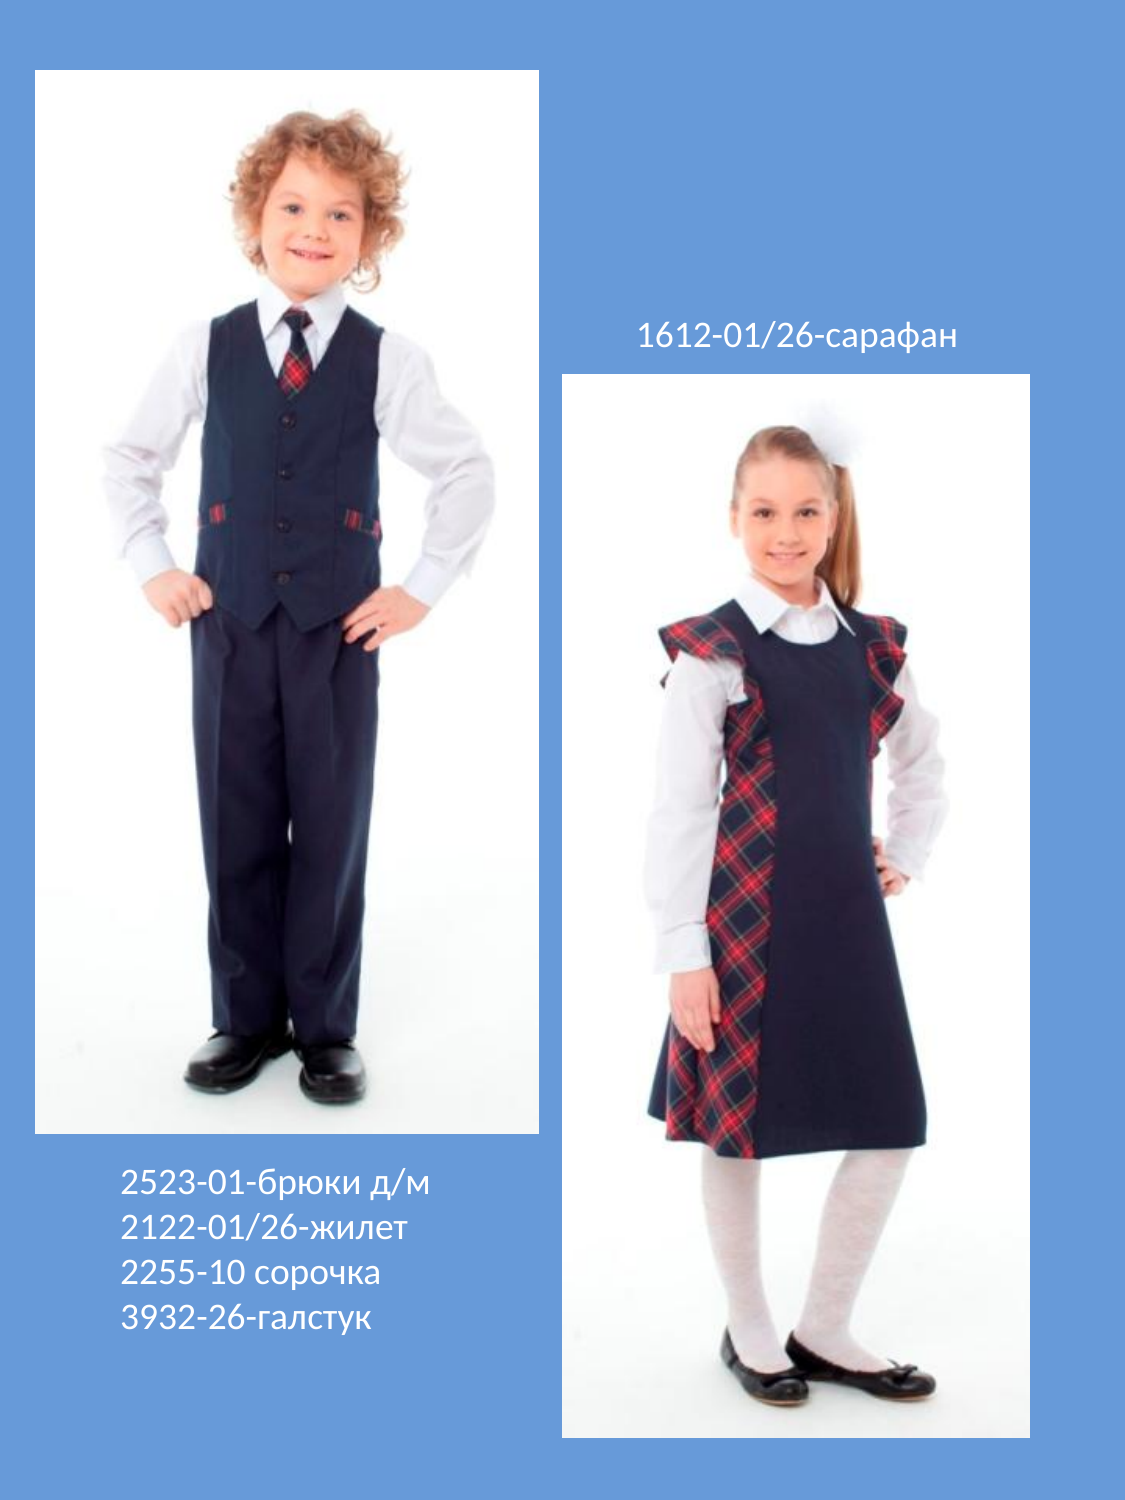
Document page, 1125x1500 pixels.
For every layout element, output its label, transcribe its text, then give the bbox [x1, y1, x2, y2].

picture [35, 70, 539, 1134]
picture [562, 374, 1030, 1438]
text_box 2523-01-брюки д/м 2122-01/26-жилет 2255-10 сорочка 3932-26-галстук [105, 1136, 516, 1313]
text_box 1612-01/26-сарафан [621, 199, 1008, 375]
